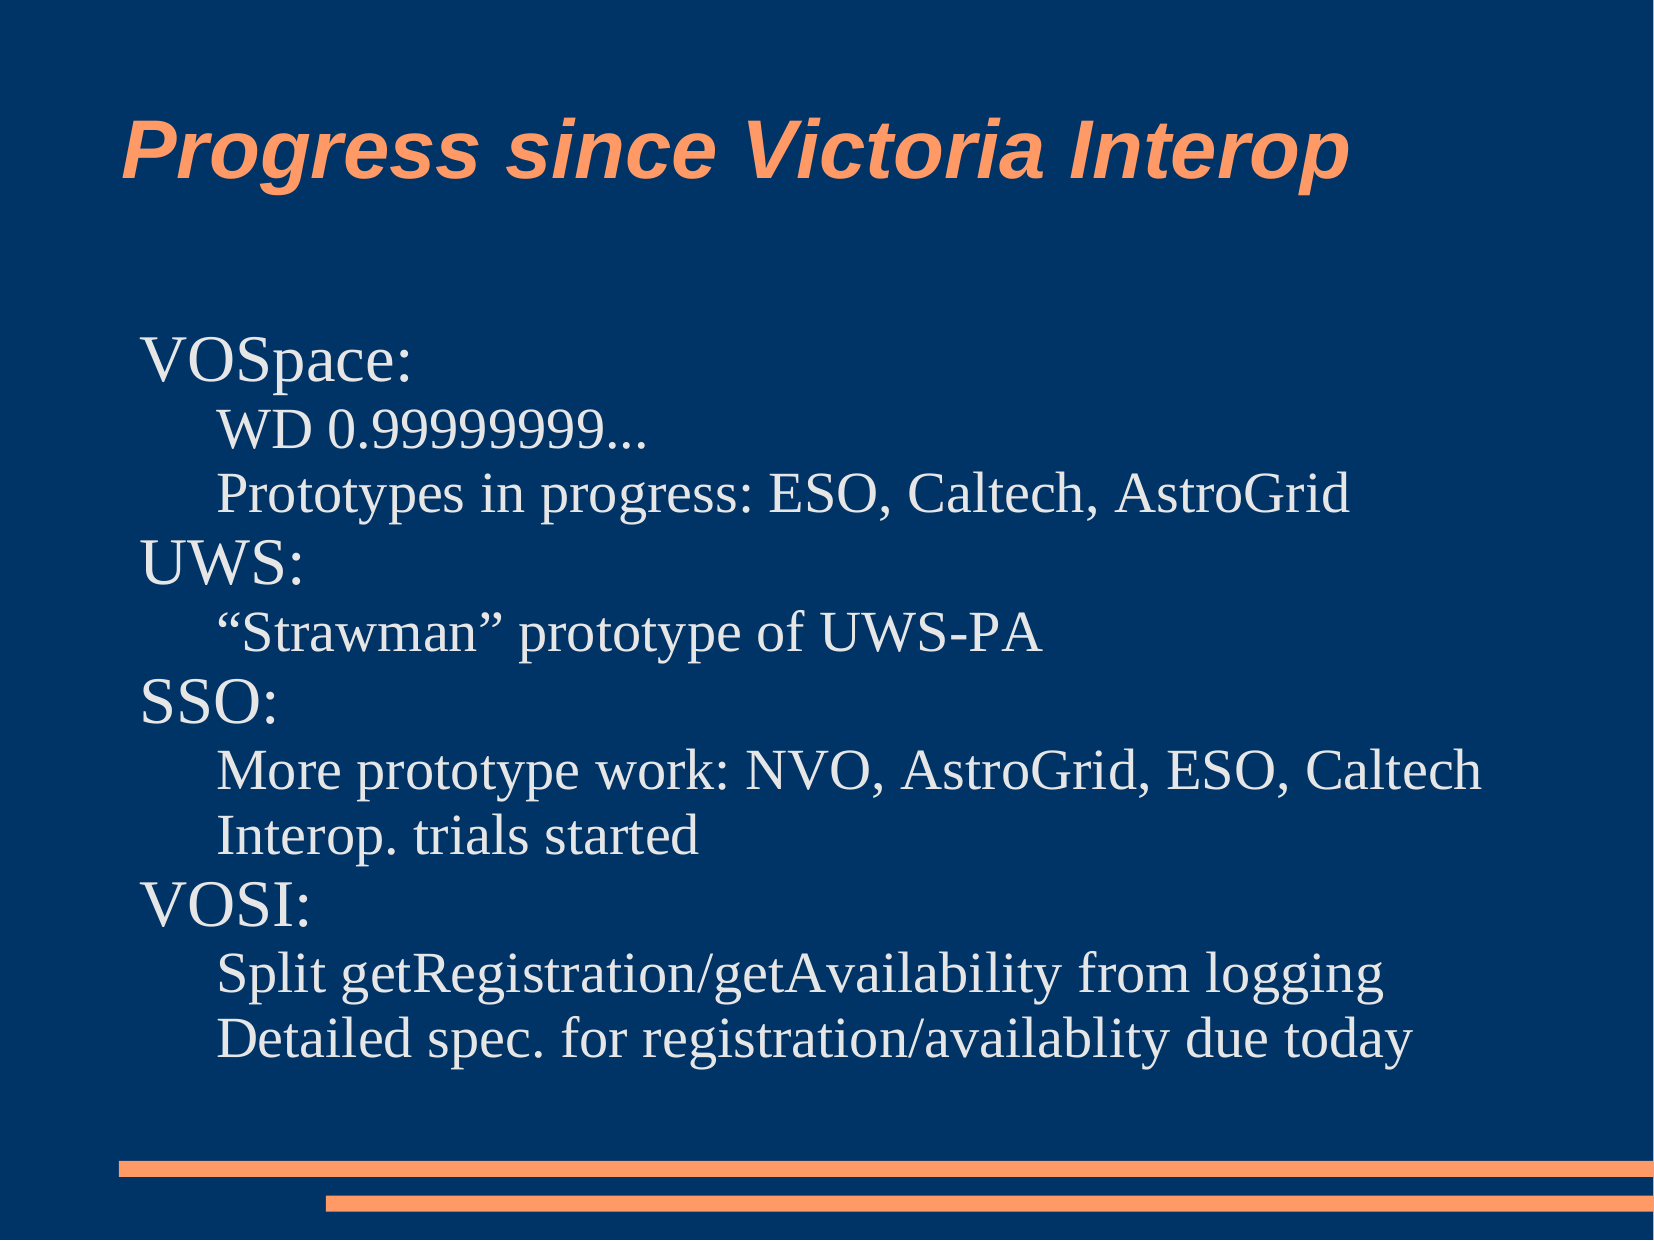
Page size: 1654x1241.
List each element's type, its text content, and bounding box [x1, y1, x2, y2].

title Progress since Victoria Interop [121, 46, 1534, 254]
list VOSpace: WD 0.99999999... Prototypes in progress: ESO, Caltech, AstroGrid UWS: “Strawman” prototype of UWS-PA SSO: More prototype work: NVO, AstroGrid, ESO, Caltech Interop. trials started VOSI: Split getRegistration/getAvailability from logging Detailed spec. for registration/availablity due today [121, 322, 1561, 1133]
